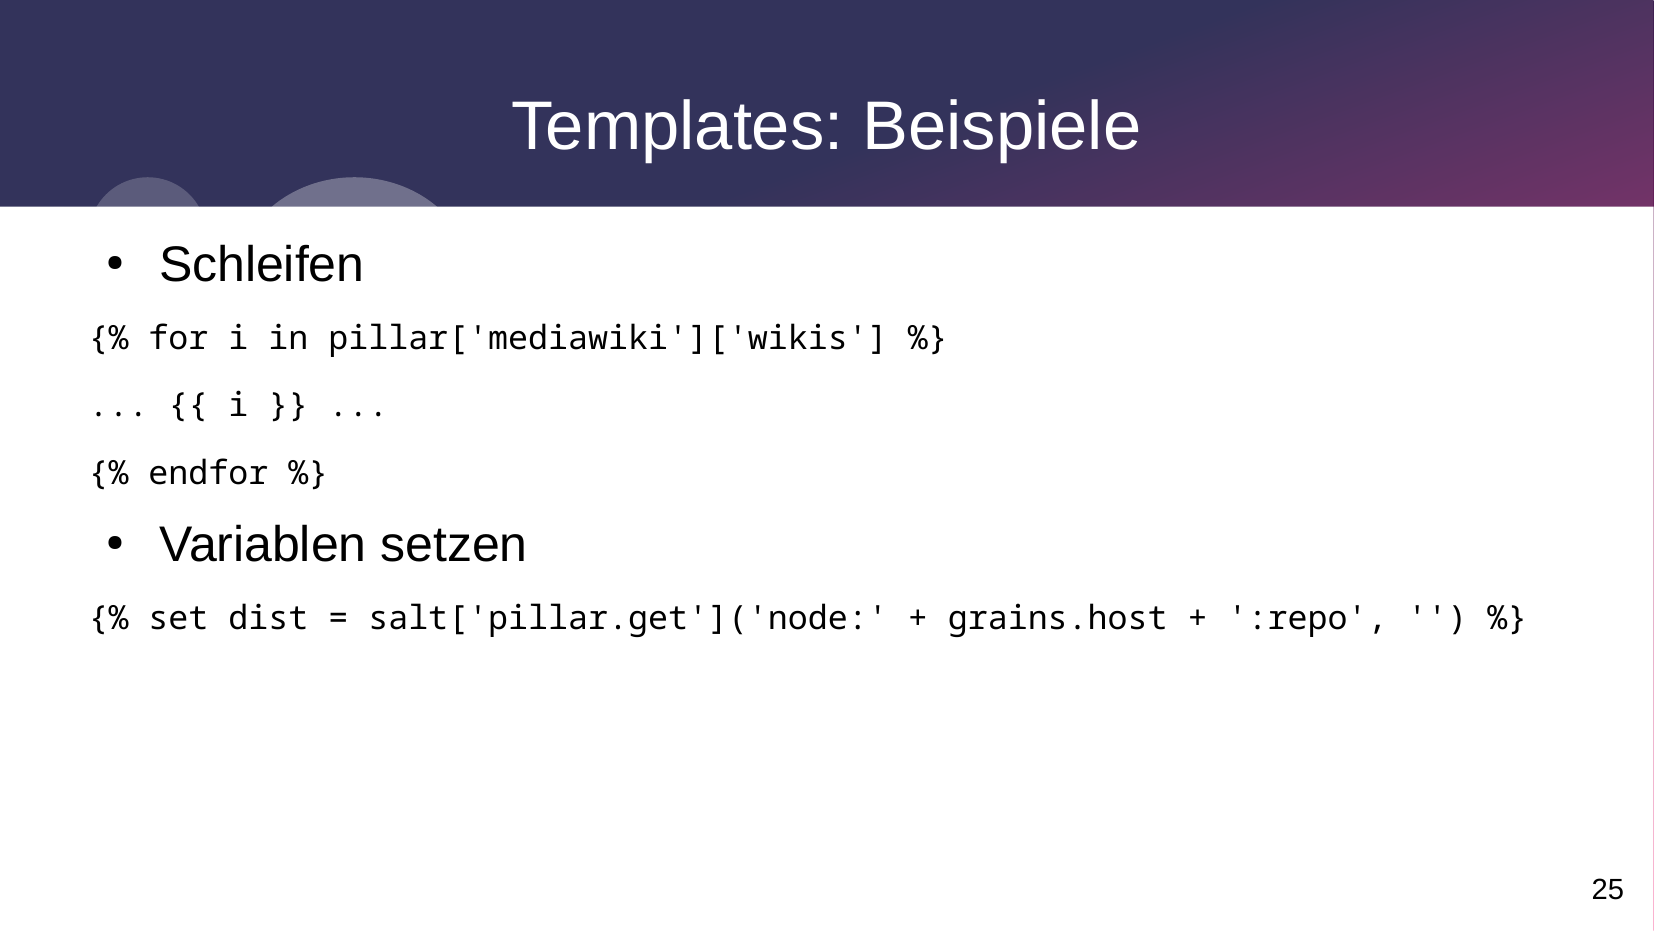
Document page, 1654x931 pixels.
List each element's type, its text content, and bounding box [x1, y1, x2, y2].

list Schleifen {% for i in pillar['mediawiki']['wikis'] %} ... {{ i }} ... {% endfor %} Variablen setzen {% set dist = salt['pillar.get']('node:' + grains.host + ':repo', '') %} [88, 236, 1565, 827]
title Templates: Beispiele [88, 44, 1565, 207]
